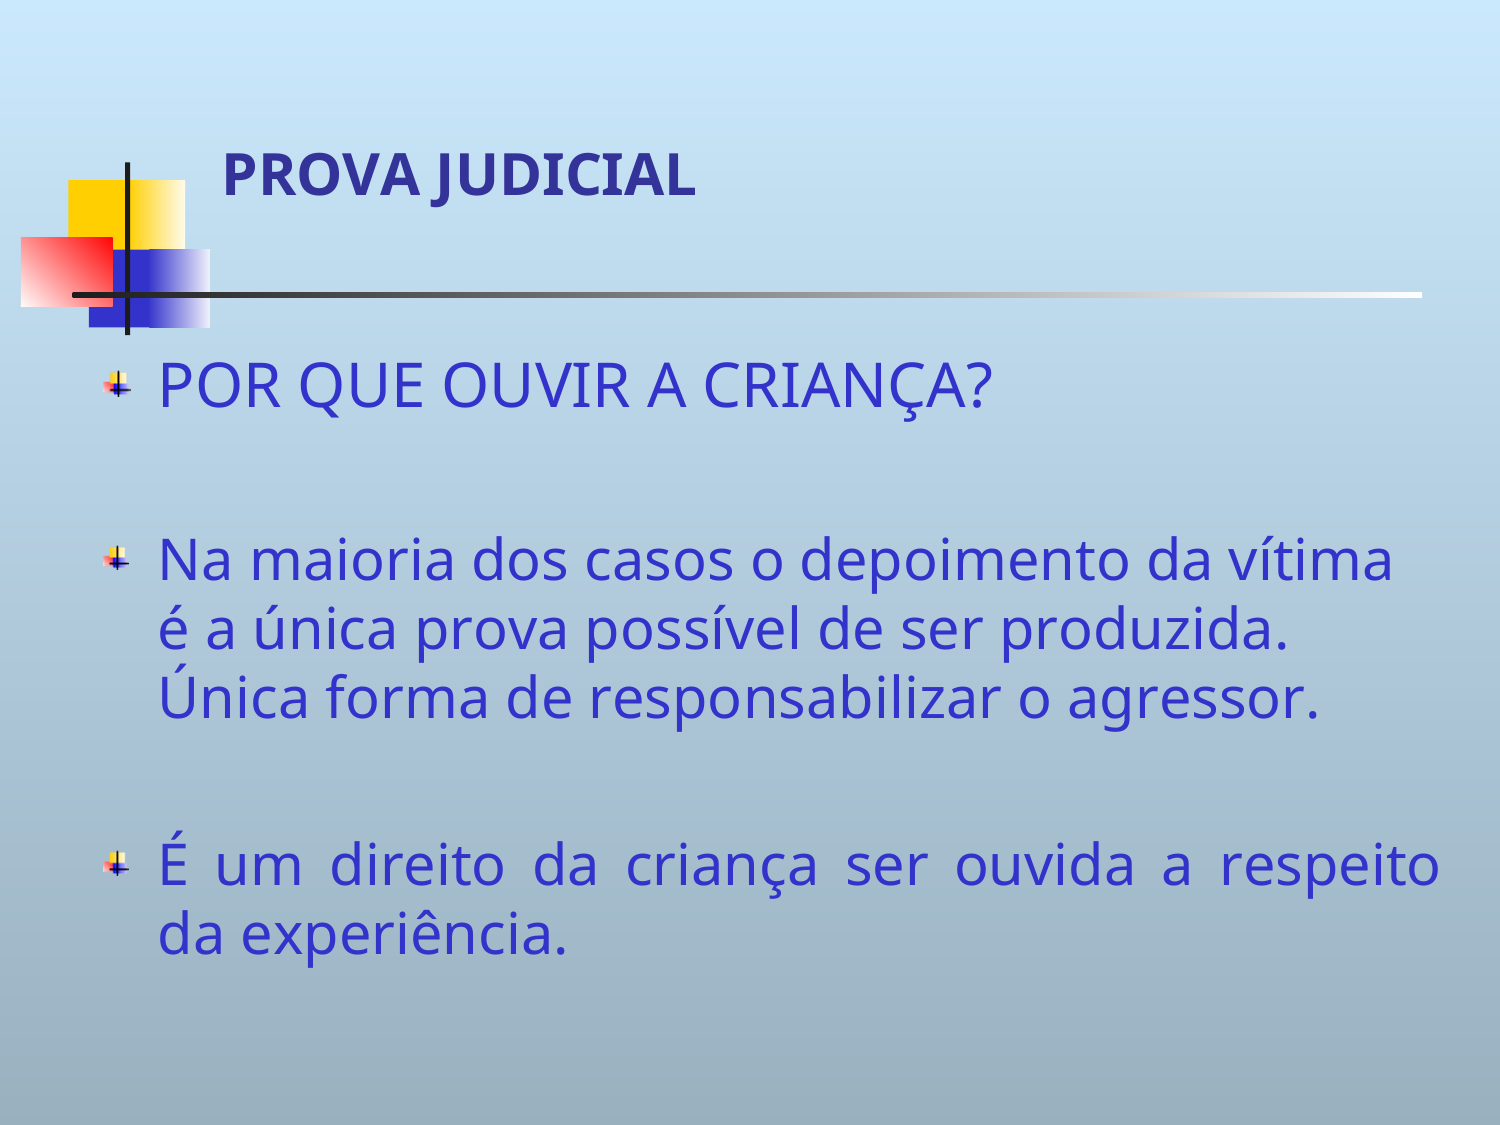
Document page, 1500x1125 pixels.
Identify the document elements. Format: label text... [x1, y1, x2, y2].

title PROVA JUDICIAL [206, 78, 1416, 266]
list POR QUE OUVIR A CRIANÇA? Na maioria dos casos o depoimento da vítima é a única prova possível de ser produzida. Única forma de responsabilizar o agressor. É um direito da criança ser ouvida a respeito da experiência. [88, 337, 1459, 1066]
